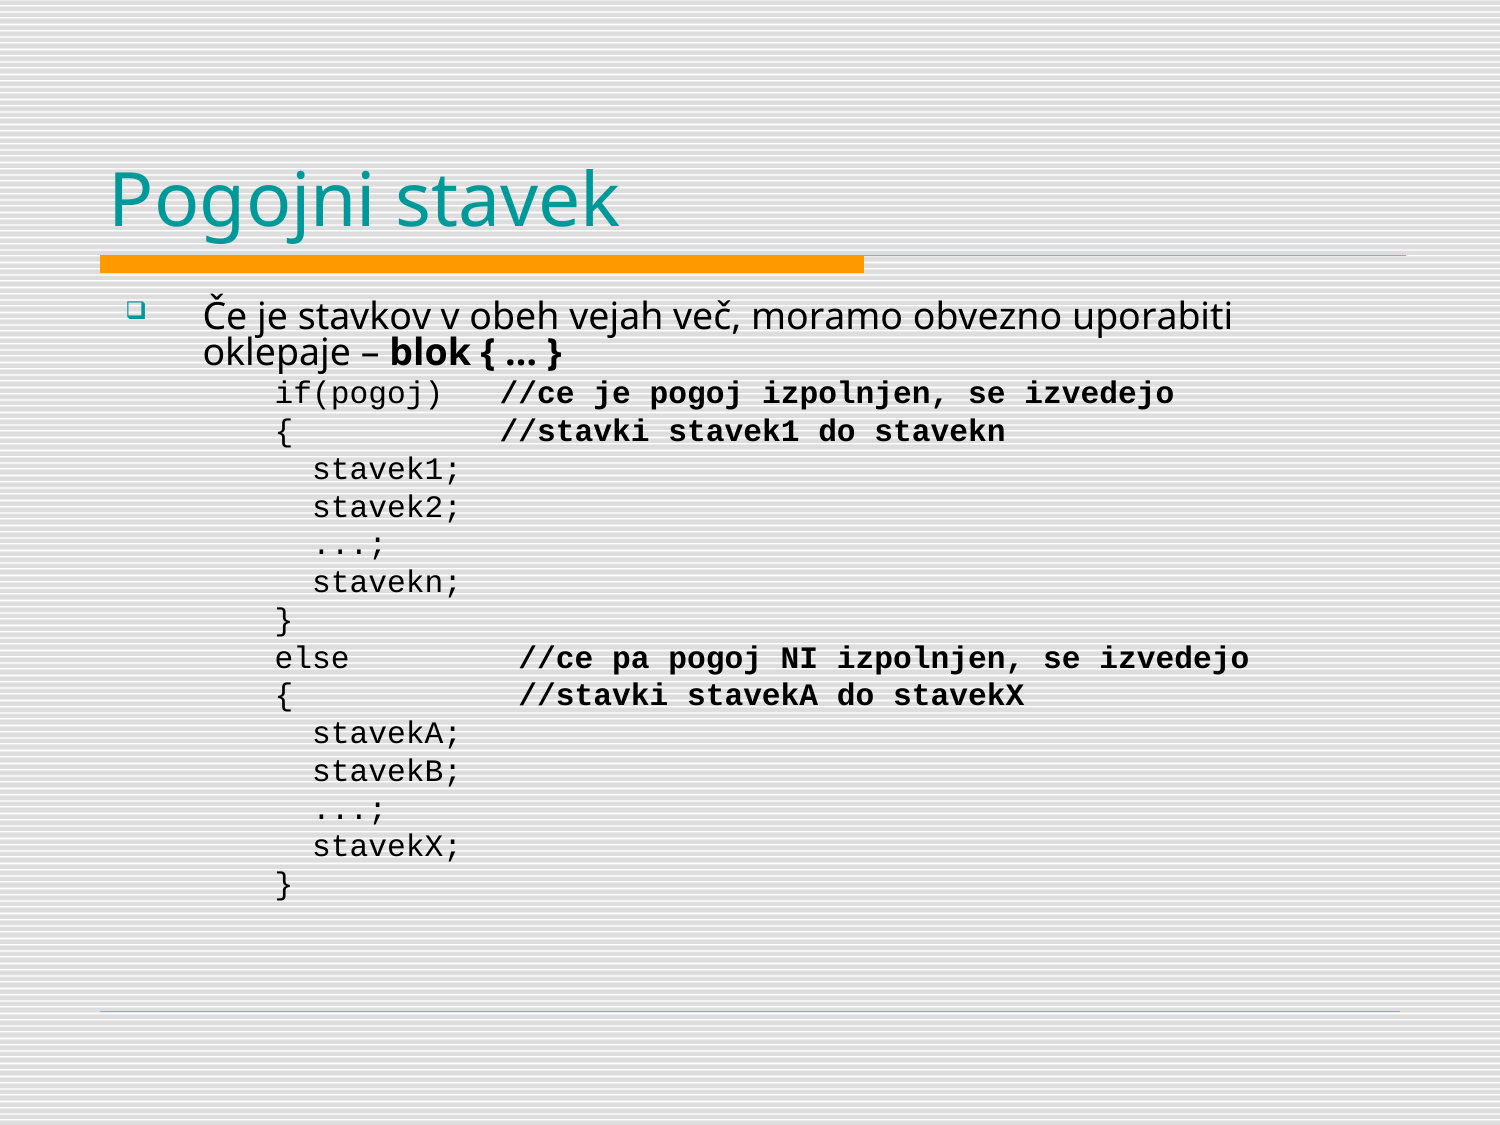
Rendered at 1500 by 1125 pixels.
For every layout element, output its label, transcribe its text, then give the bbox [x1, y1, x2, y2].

title Pogojni stavek [94, 49, 1407, 250]
list Če je stavkov v obeh vejah več, moramo obvezno uporabiti oklepaje – blok { … } if(pogoj) //ce je pogoj izpolnjen, se izvedejo { //stavki stavek1 do stavekn stavek1; stavek2; ...; stavekn; } else //ce pa pogoj NI izpolnjen, se izvedejo { //stavki stavekA do stavekX stavekA; stavekB; ...; stavekX; } [110, 292, 1387, 982]
picture [0, 0, 1500, 1125]
